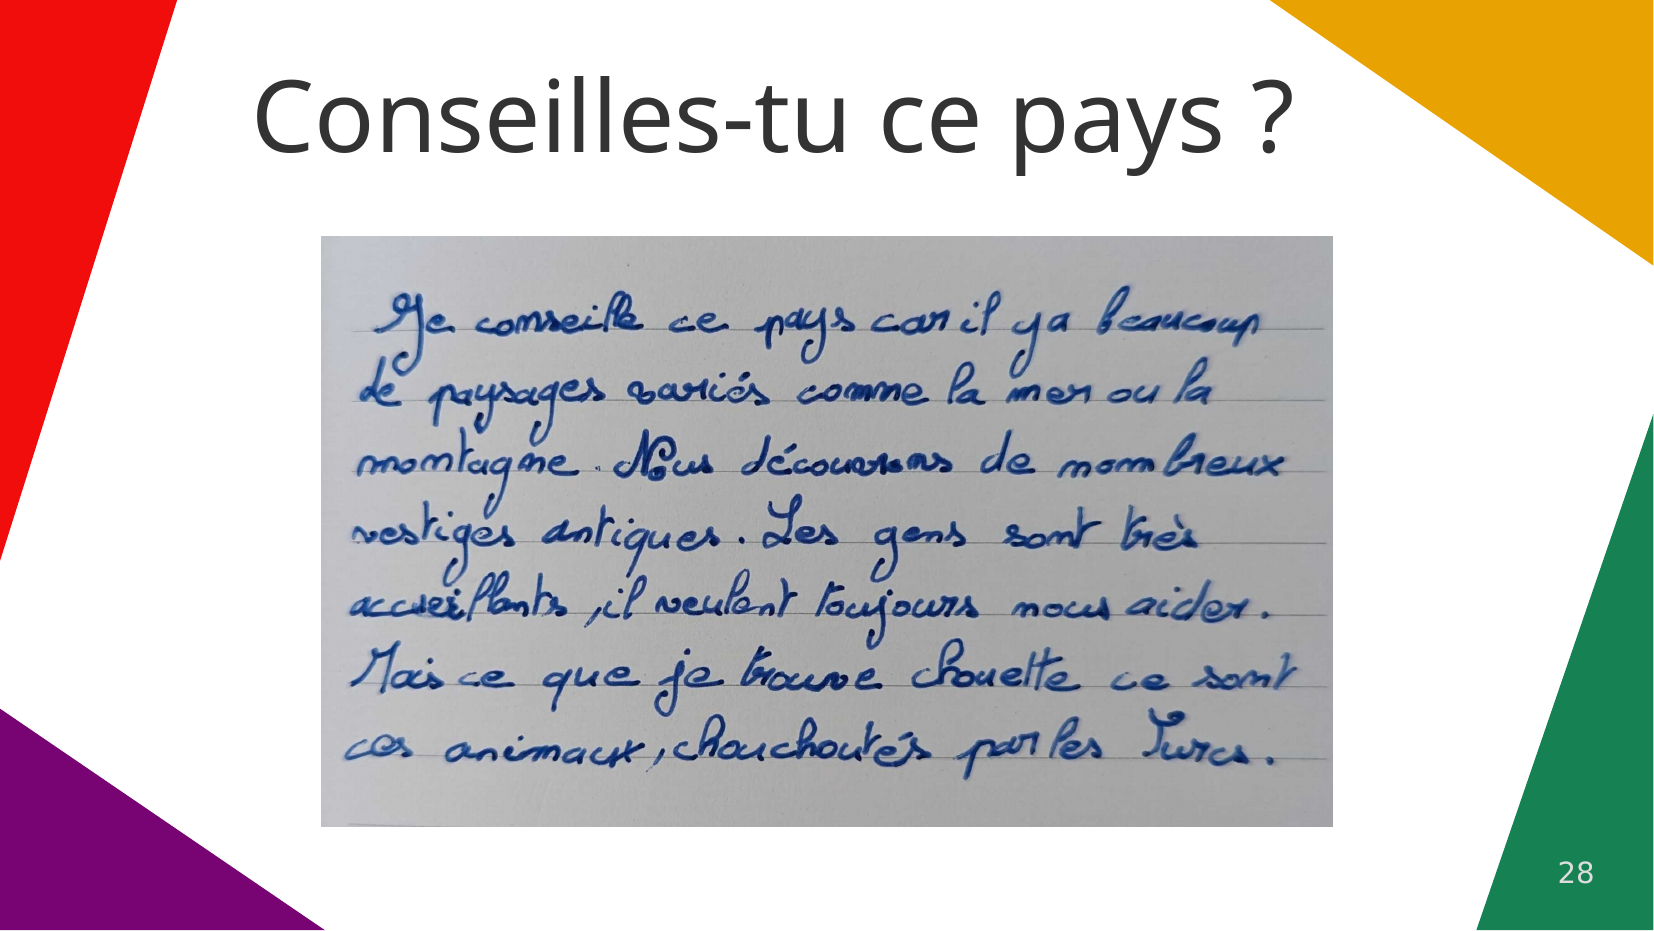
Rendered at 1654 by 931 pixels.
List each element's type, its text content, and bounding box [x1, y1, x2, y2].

title Conseilles-tu ce pays ? [124, 0, 1424, 266]
picture [321, 236, 1333, 827]
